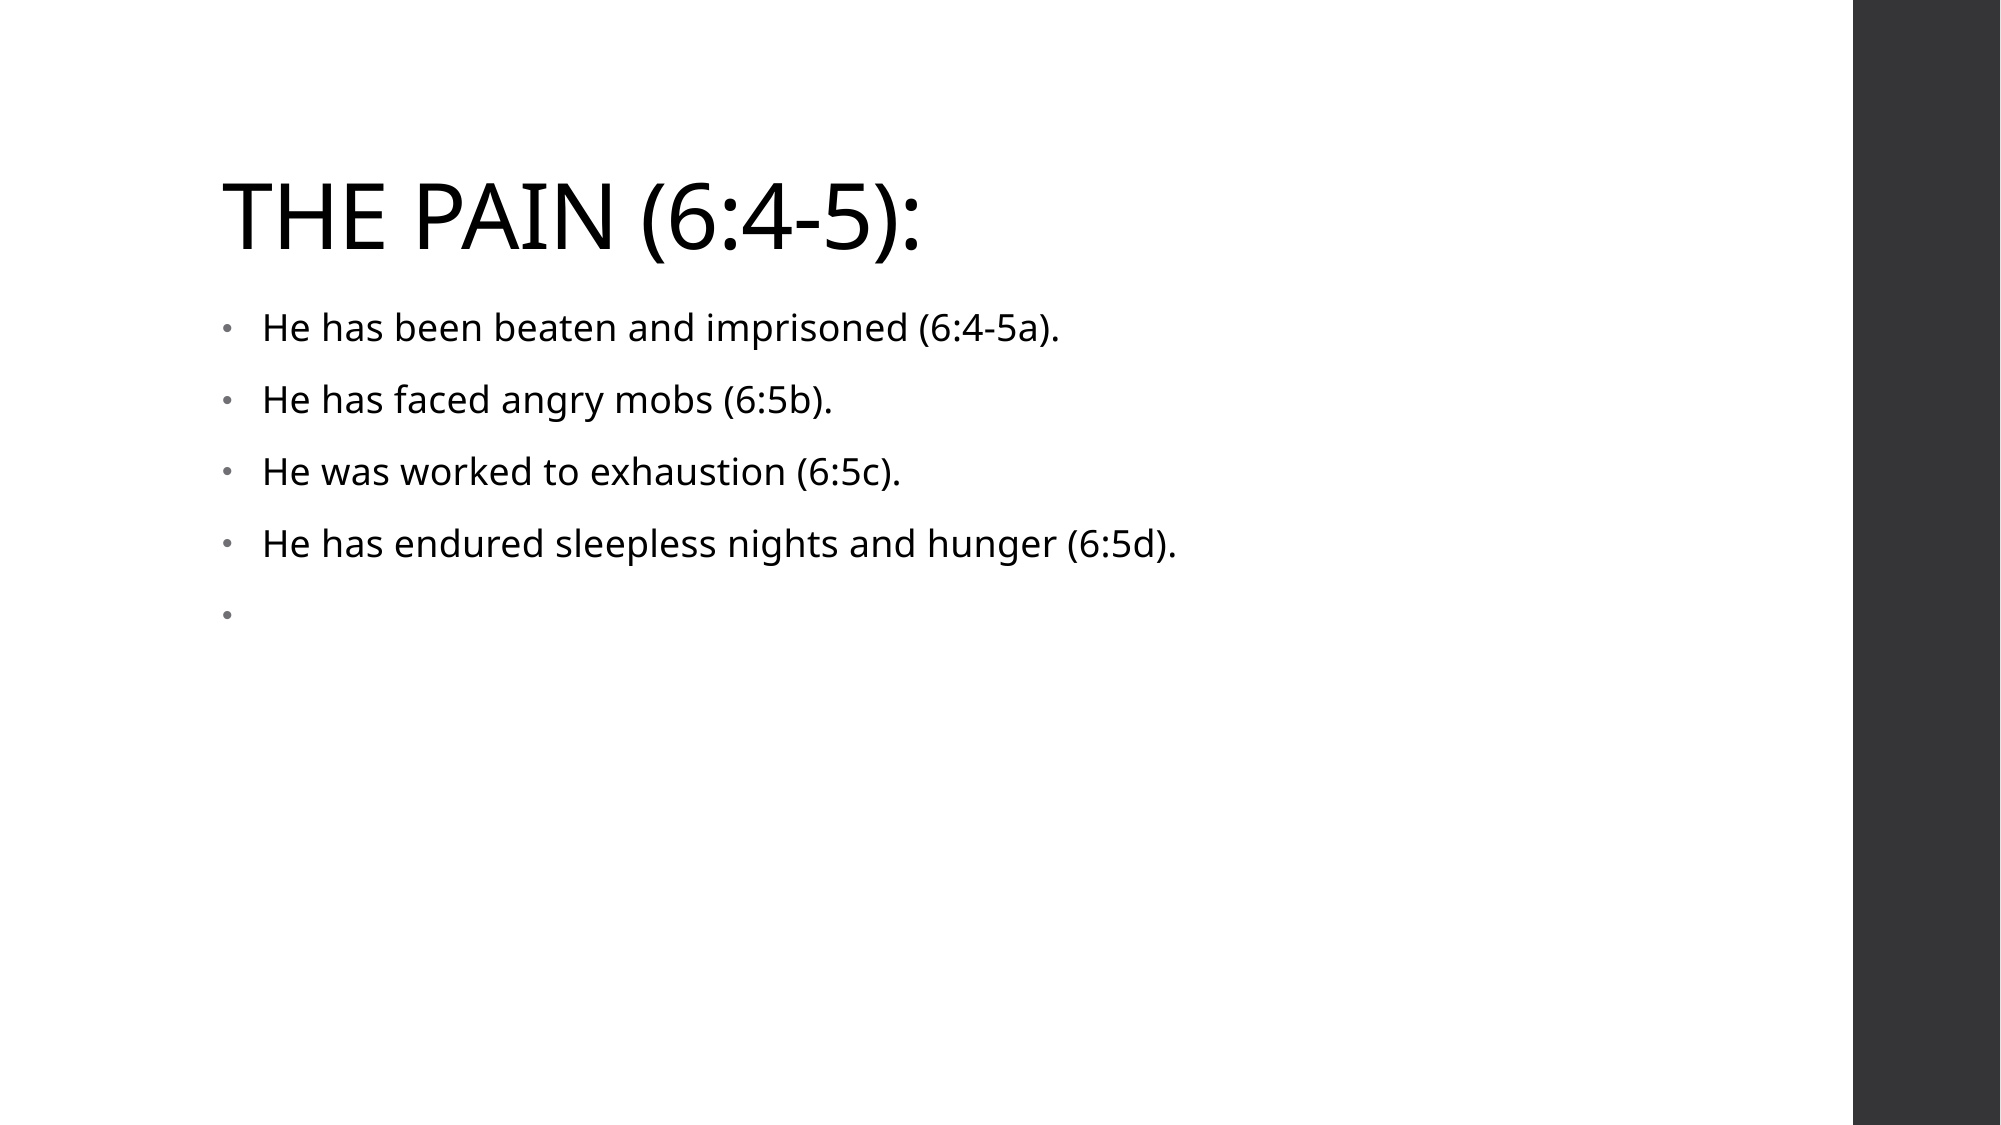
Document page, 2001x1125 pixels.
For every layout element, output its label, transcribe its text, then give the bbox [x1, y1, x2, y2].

title THE PAIN (6:4-5): [206, 60, 1797, 278]
list He has been beaten and imprisoned (6:4-5a). He has faced angry mobs (6:5b). He was worked to exhaustion (6:5c). He has endured sleepless nights and hunger (6:5d). [206, 299, 1617, 1014]
